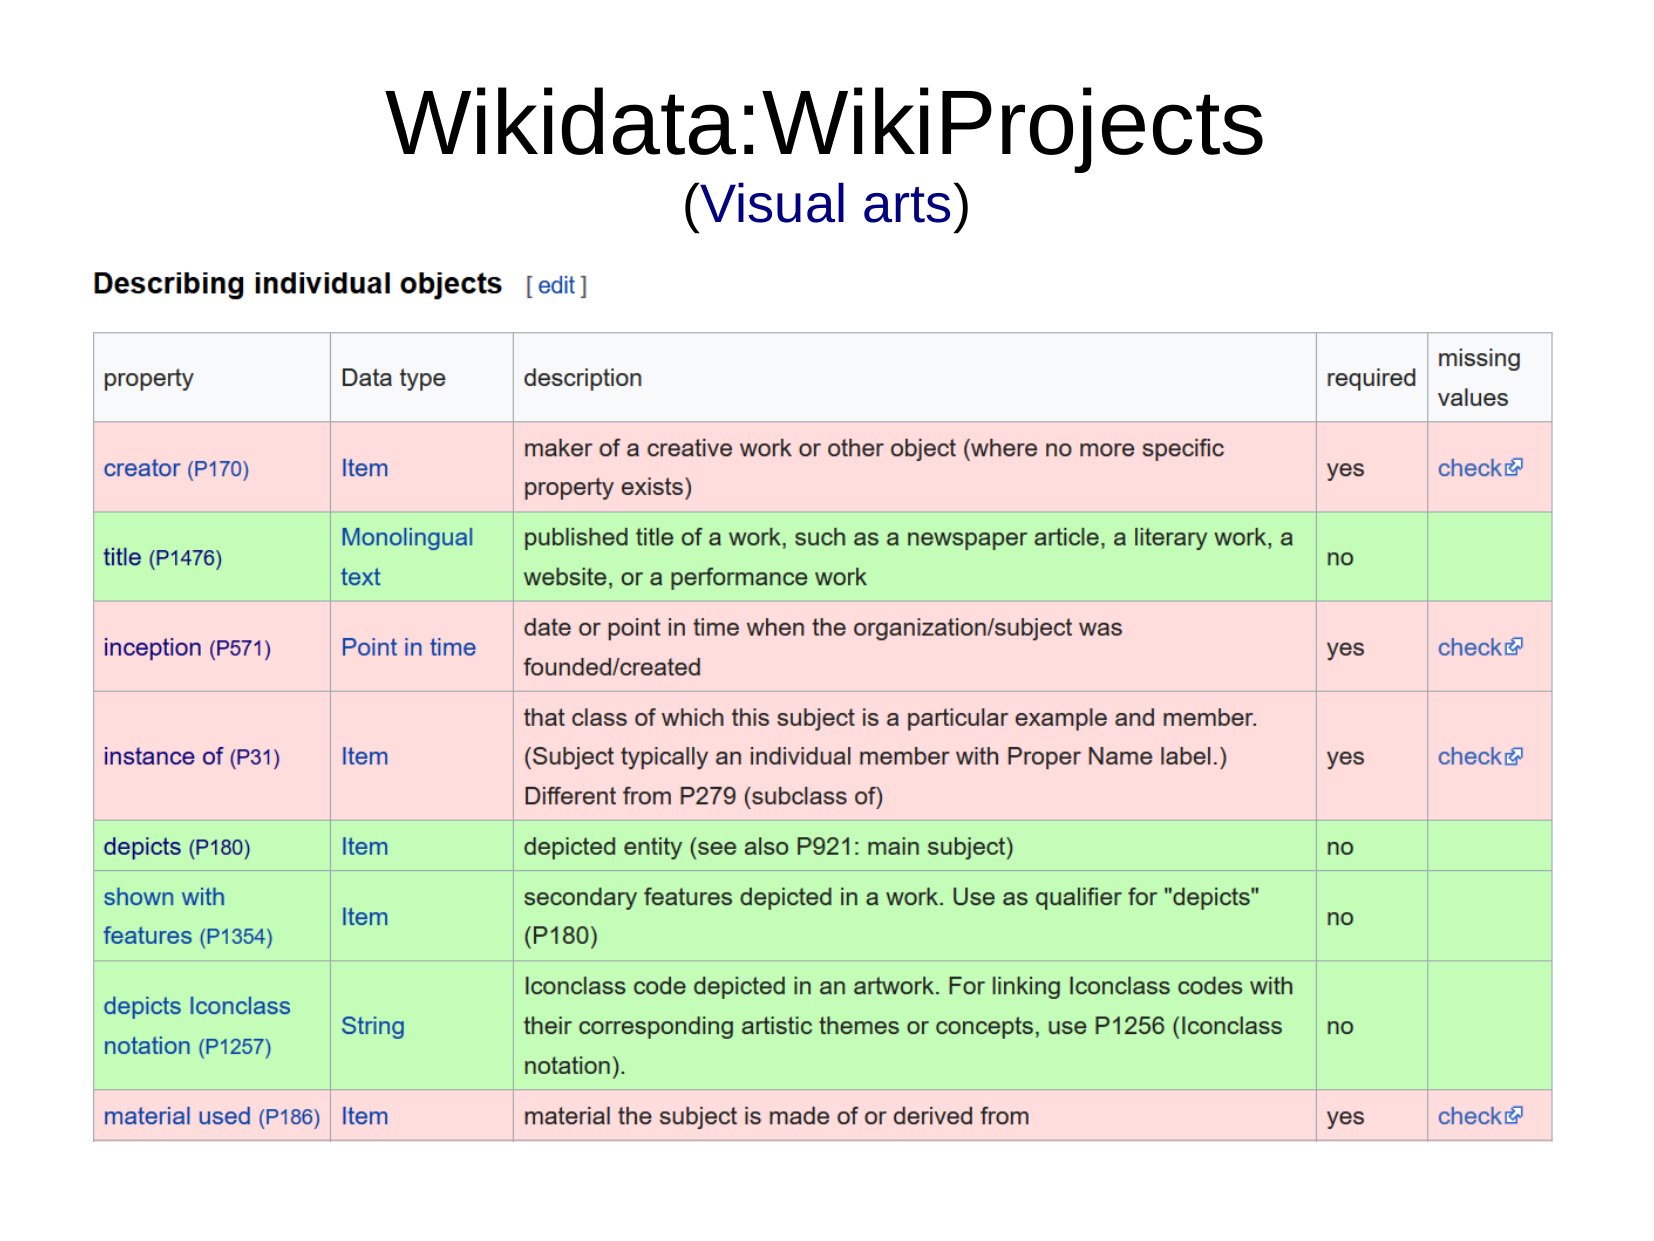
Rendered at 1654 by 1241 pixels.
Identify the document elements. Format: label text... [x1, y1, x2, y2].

title Wikidata:WikiProjects (Visual arts) [82, 49, 1571, 256]
picture [65, 256, 1582, 1142]
